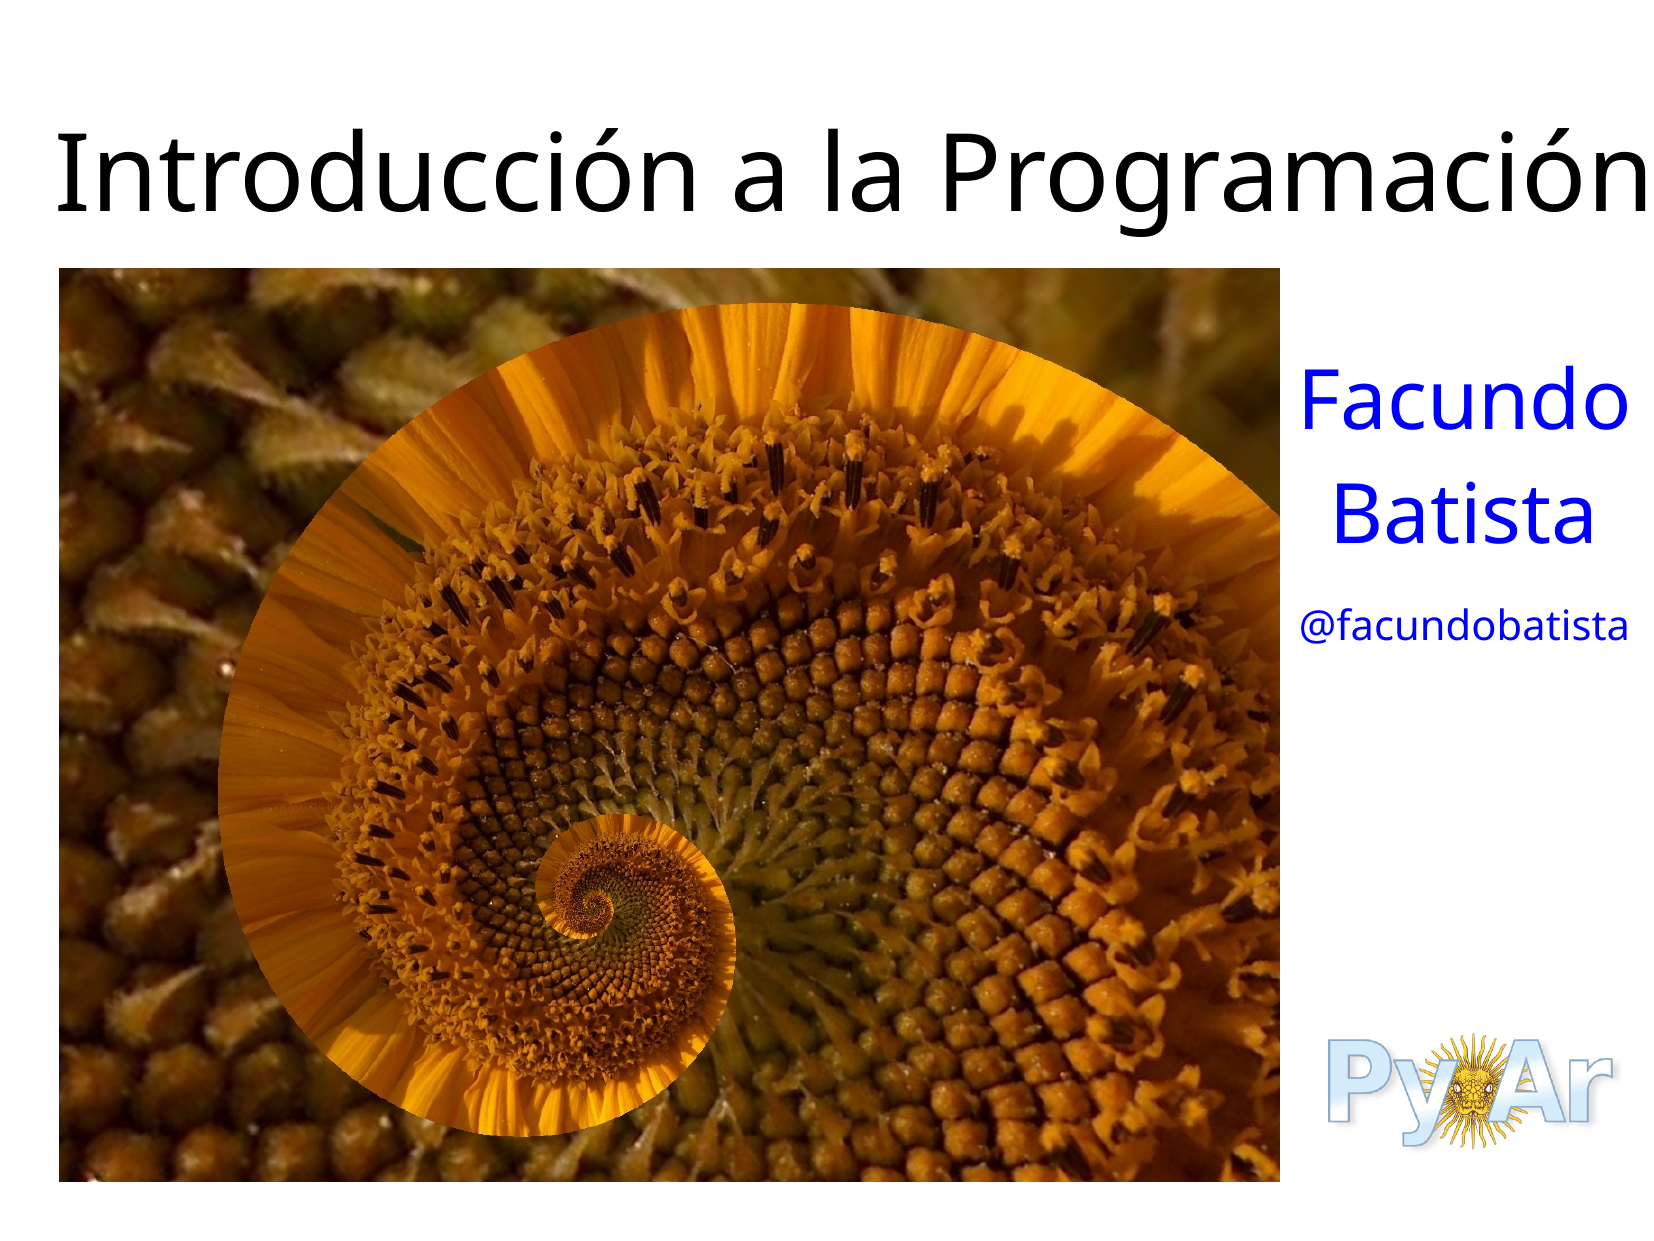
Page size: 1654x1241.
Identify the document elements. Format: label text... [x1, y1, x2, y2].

picture [1328, 1033, 1625, 1156]
text_box Introducción a la Programación [39, 88, 1654, 296]
picture [59, 296, 1280, 1182]
text_box Facundo Batista @facundobatista [1110, 333, 1654, 605]
